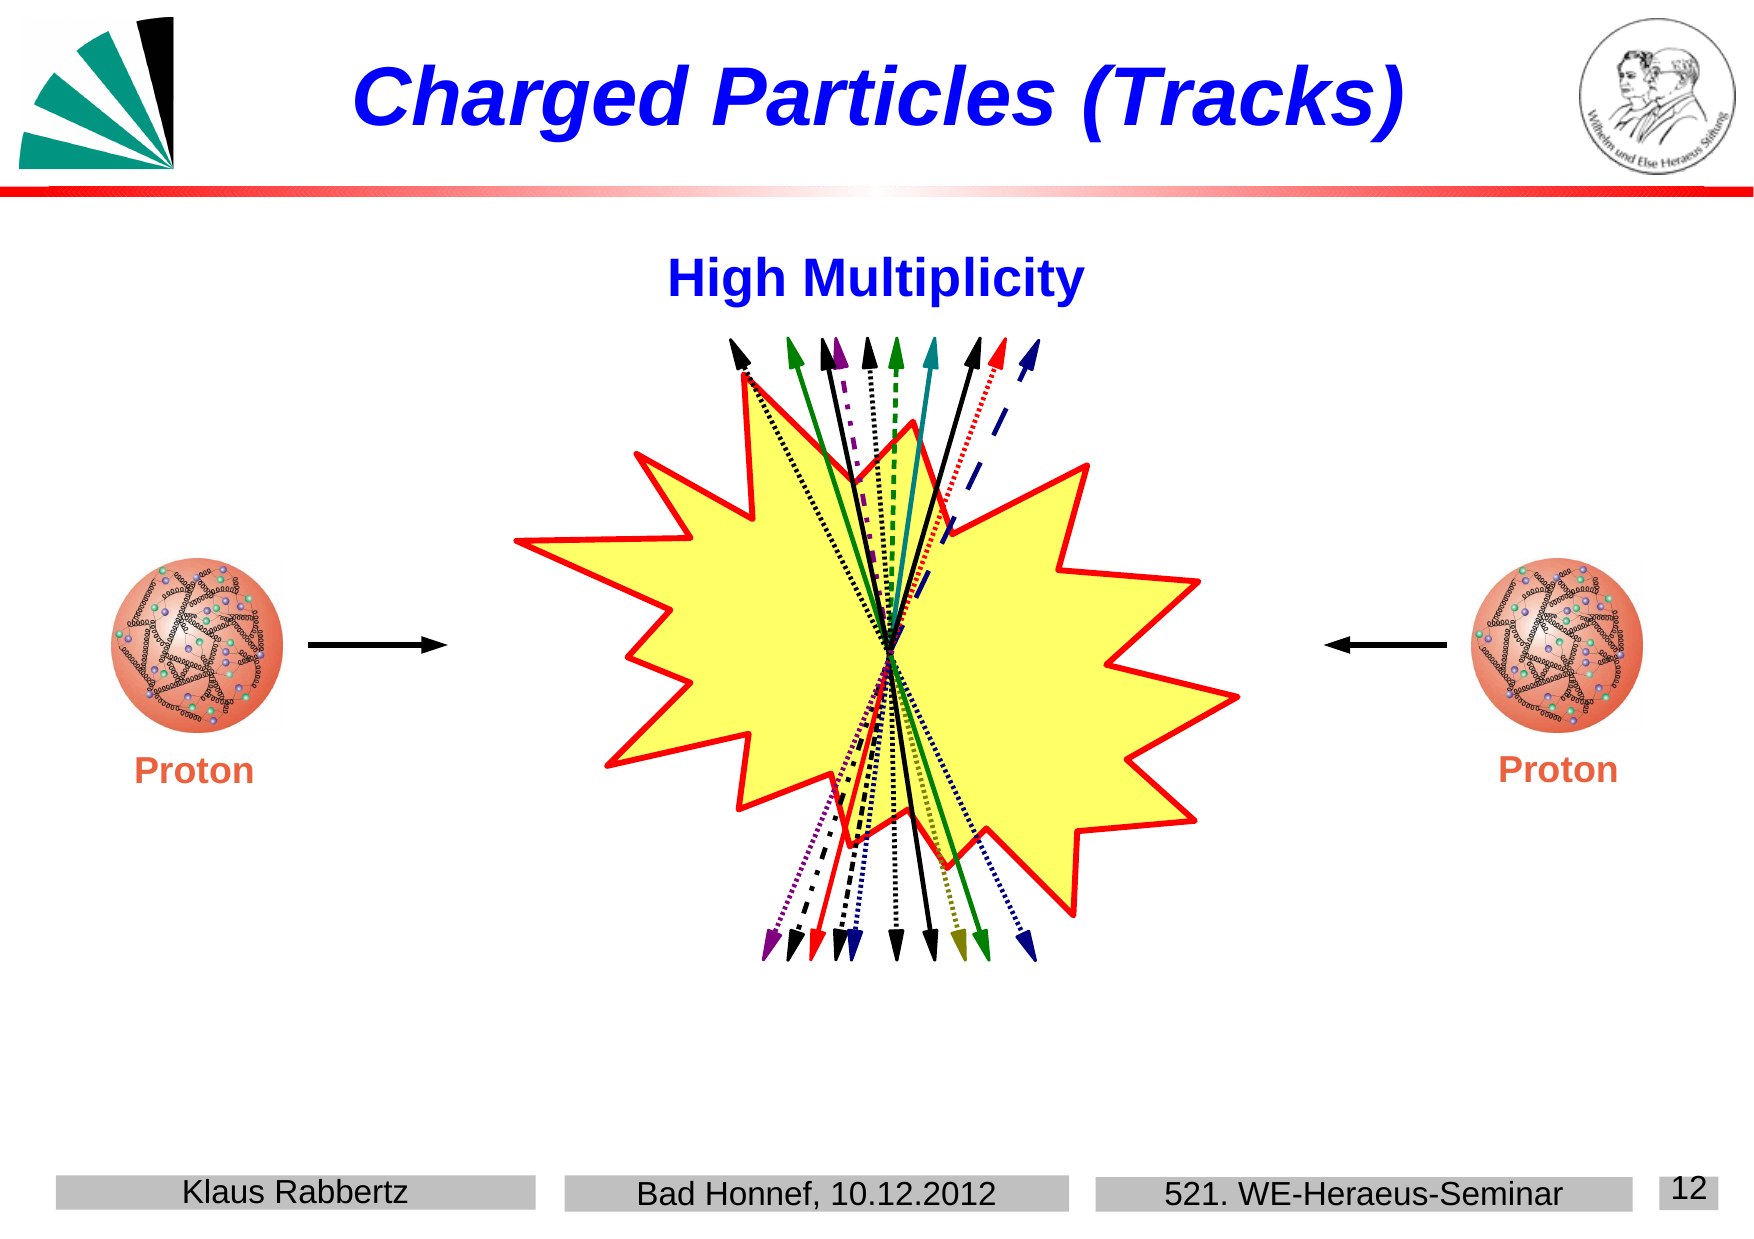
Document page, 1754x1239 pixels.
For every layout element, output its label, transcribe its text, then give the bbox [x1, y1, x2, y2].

text_box [846, 690, 909, 847]
text_box [899, 447, 935, 605]
text_box Proton [1486, 743, 1632, 798]
picture [1471, 558, 1643, 733]
text_box Proton [122, 743, 269, 798]
text_box [829, 457, 873, 592]
text_box [898, 700, 954, 869]
picture [19, 17, 174, 171]
text_box [516, 374, 886, 823]
title Charged Particles (Tracks) [193, 0, 1564, 194]
picture [111, 558, 283, 733]
text_box [885, 607, 893, 612]
text_box [885, 619, 890, 628]
text_box [894, 465, 1238, 916]
text_box High Multiplicity [655, 241, 1099, 314]
picture [1579, 18, 1736, 175]
text_box [856, 421, 918, 606]
